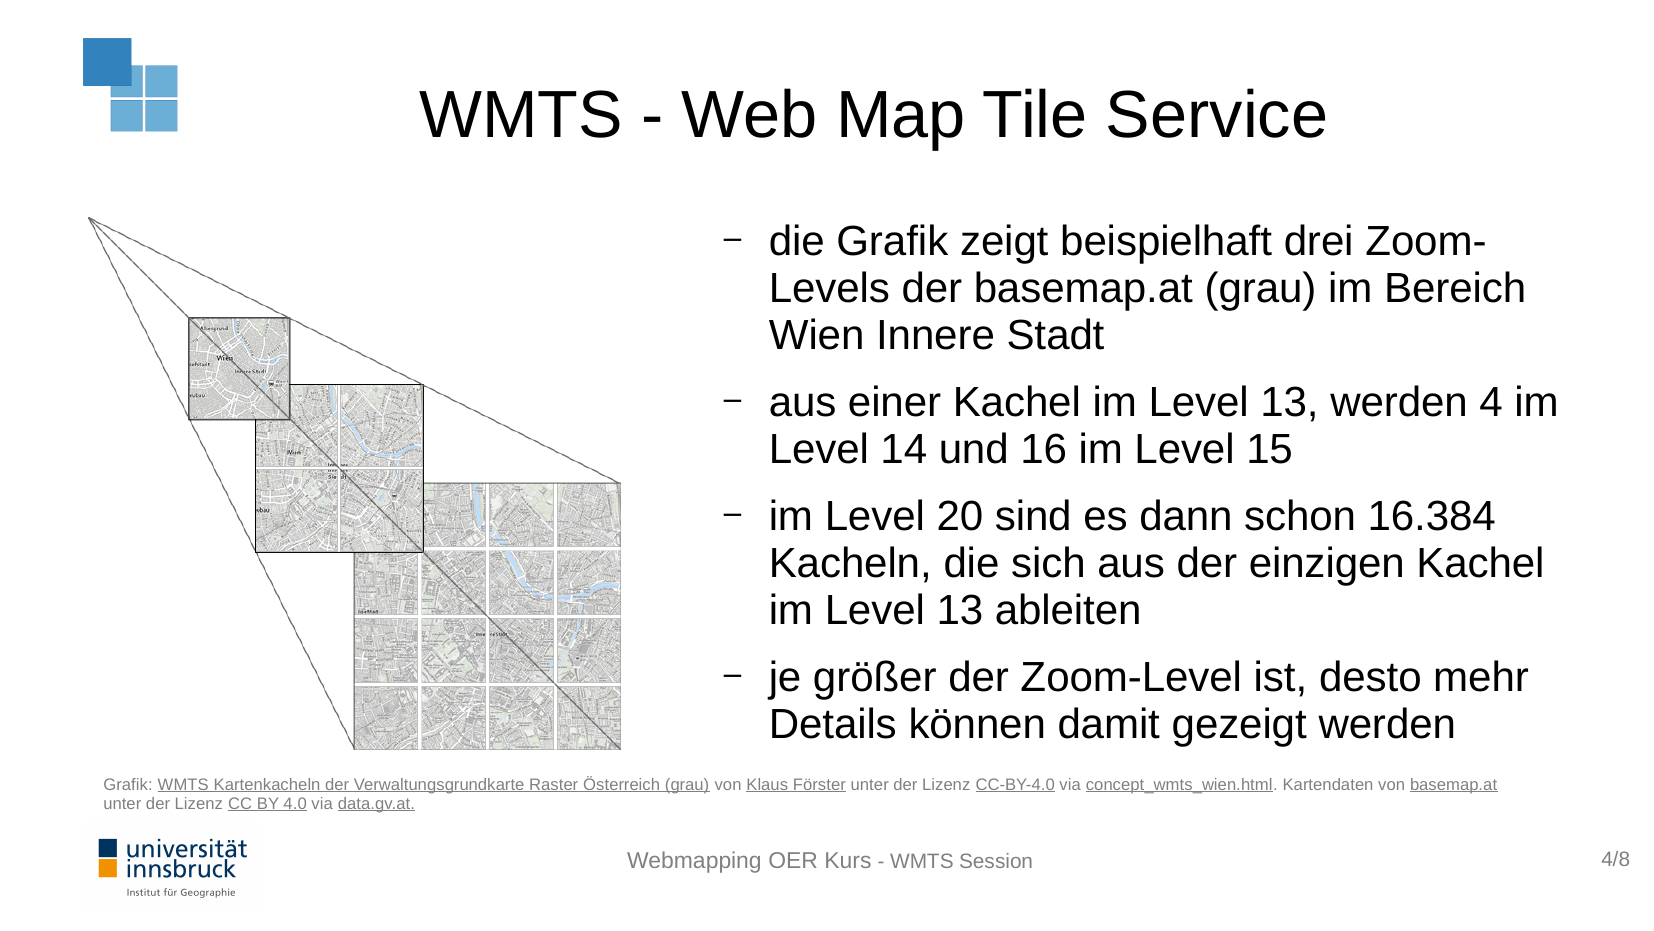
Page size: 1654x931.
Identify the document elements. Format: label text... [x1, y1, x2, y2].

picture [88, 217, 621, 750]
list die Grafik zeigt beispielhaft drei Zoom-Levels der basemap.at (grau) im Bereich Wien Innere Stadt aus einer Kachel im Level 13, werden 4 im Level 14 und 16 im Level 15 im Level 20 sind es dann schon 16.384 Kacheln, die sich aus der einzigen Kachel im Level 13 ableiten je größer der Zoom-Level ist, desto mehr Details können damit gezeigt werden [649, 217, 1571, 758]
text_box Grafik: WMTS Kartenkacheln der Verwaltungsgrundkarte Raster Österreich (grau) von Klaus Förster unter der Lizenz CC-BY-4.0 via concept_wmts_wien.html. Kartendaten von basemap.at unter der Lizenz CC BY 4.0 via data.gv.at. [88, 767, 1536, 821]
picture [82, 822, 263, 912]
title WMTS - Web Map Tile Service [206, 37, 1542, 193]
picture [82, 37, 178, 132]
